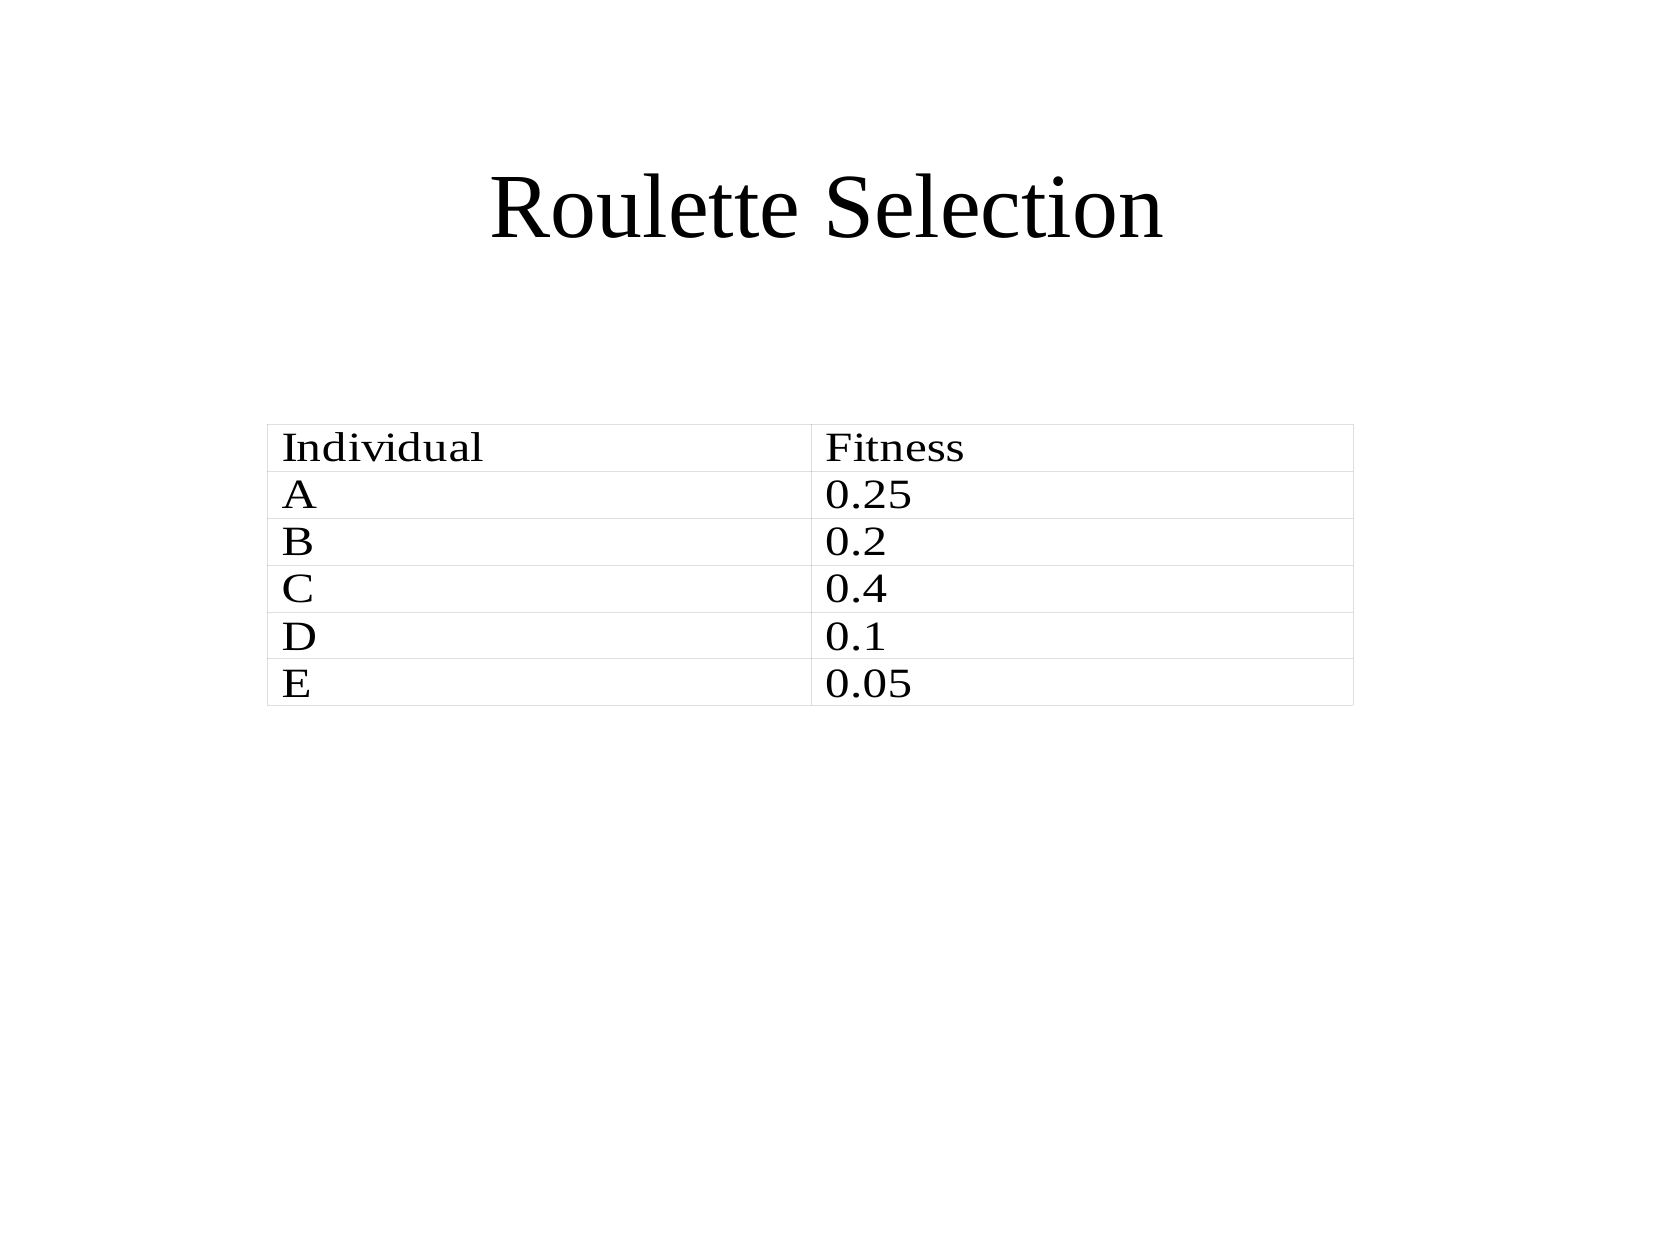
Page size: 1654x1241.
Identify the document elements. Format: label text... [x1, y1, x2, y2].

chart [266, 424, 1354, 751]
title Roulette Selection [121, 102, 1534, 311]
